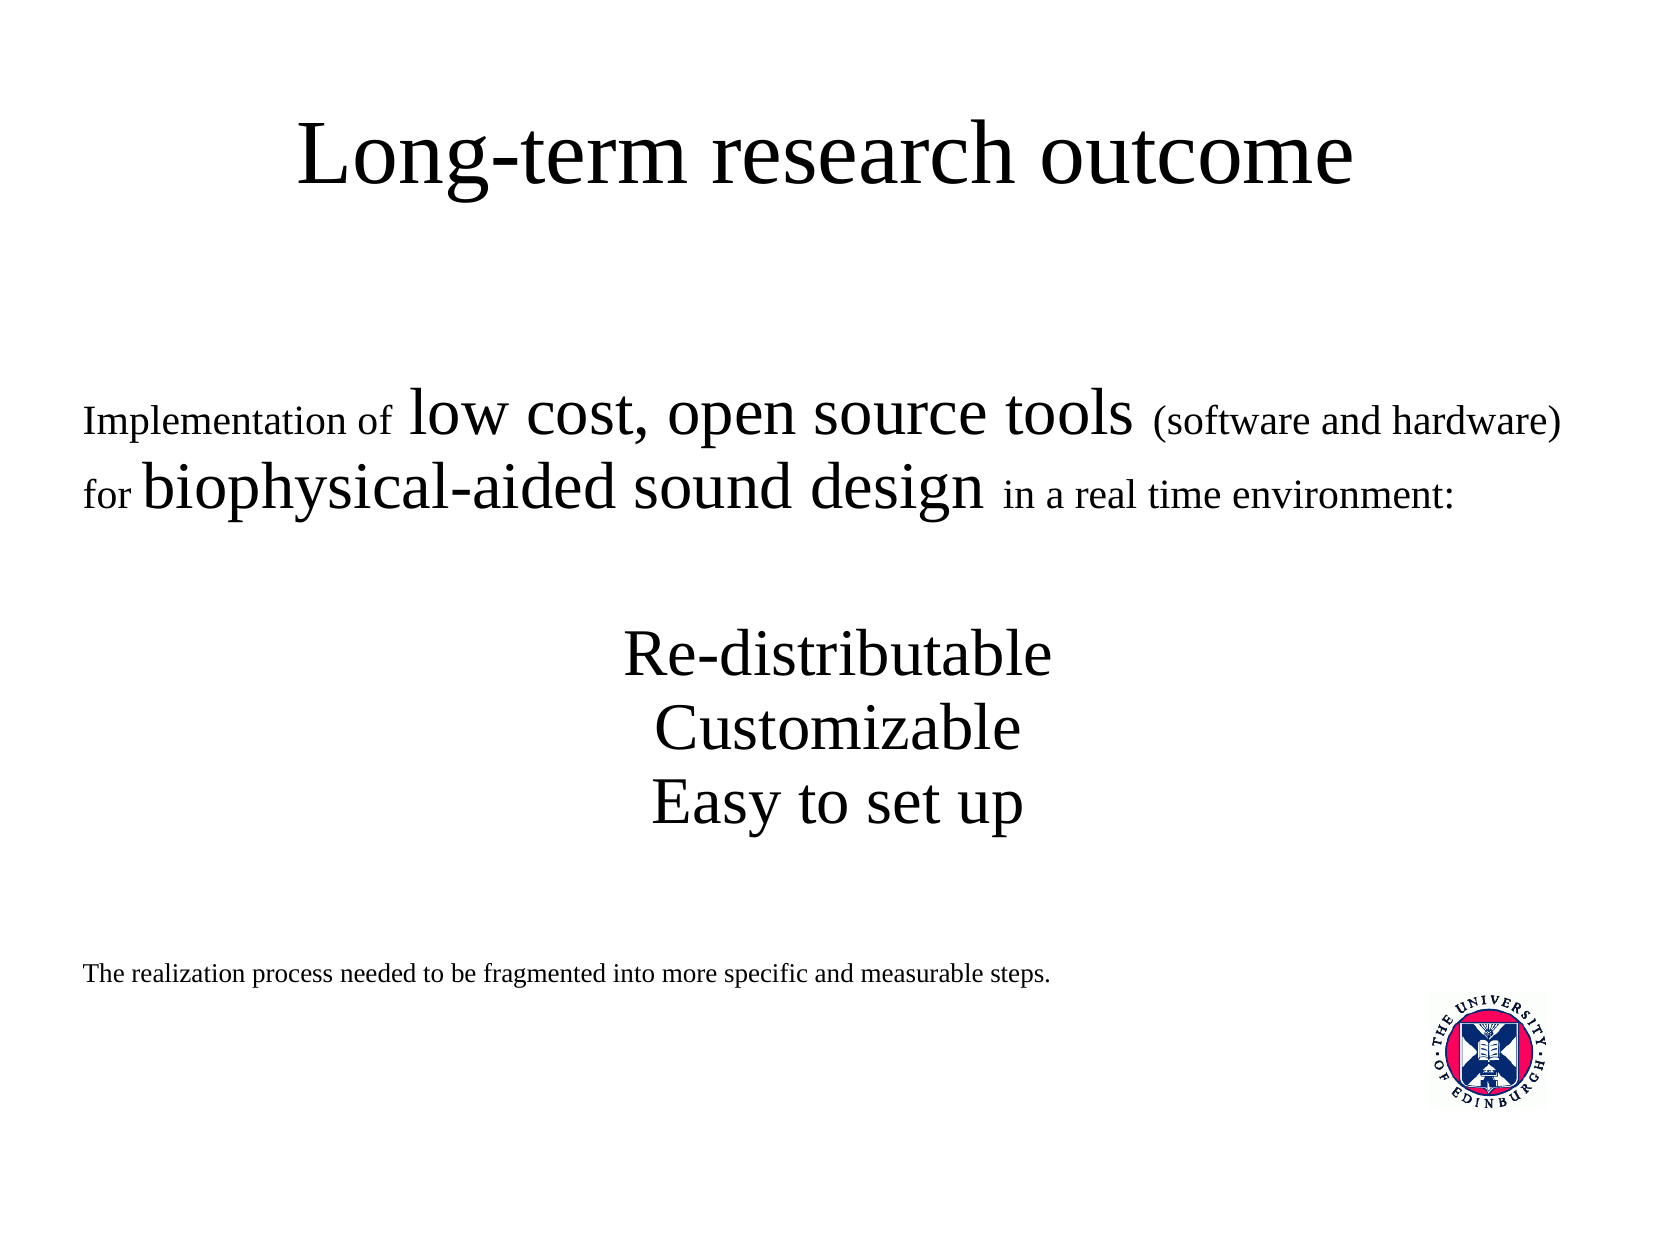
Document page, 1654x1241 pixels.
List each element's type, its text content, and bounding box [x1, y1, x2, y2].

picture [1423, 986, 1553, 1116]
subtitle Implementation of low cost, open source tools (software and hardware) for biophysical-aided sound design in a real time environment: Re-distributable Customizable Easy to set up The realization process needed to be fragmented into more specific and measurable steps. [82, 276, 1571, 1116]
title Long-term research outcome [82, 56, 1571, 250]
